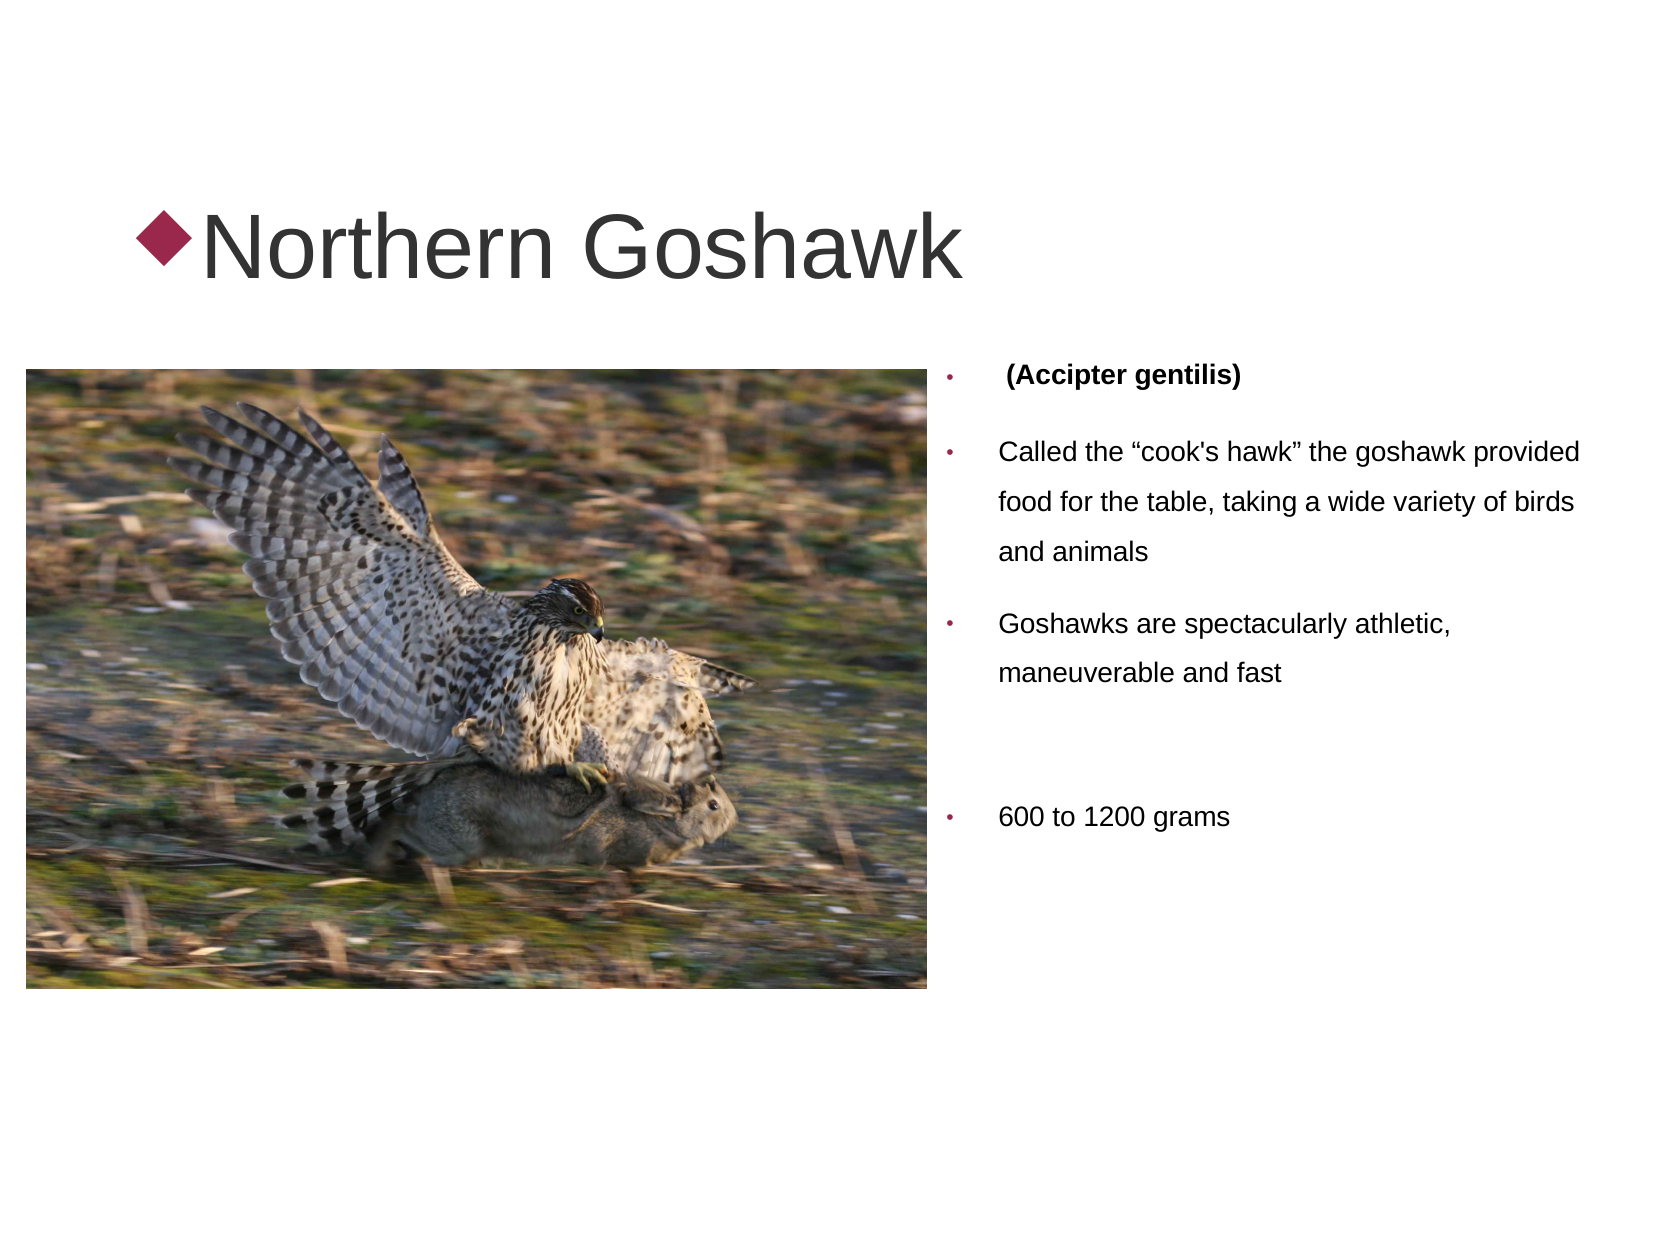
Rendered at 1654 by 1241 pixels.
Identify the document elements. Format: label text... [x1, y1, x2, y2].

picture [26, 369, 927, 989]
list (Accipter gentilis)‏ Called the “cook's hawk” the goshawk provided food for the table, taking a wide variety of birds and animals Goshawks are spectacularly athletic, maneuverable and fast 600 to 1200 grams [939, 337, 1613, 839]
title Northern Goshawk [121, 128, 1402, 304]
